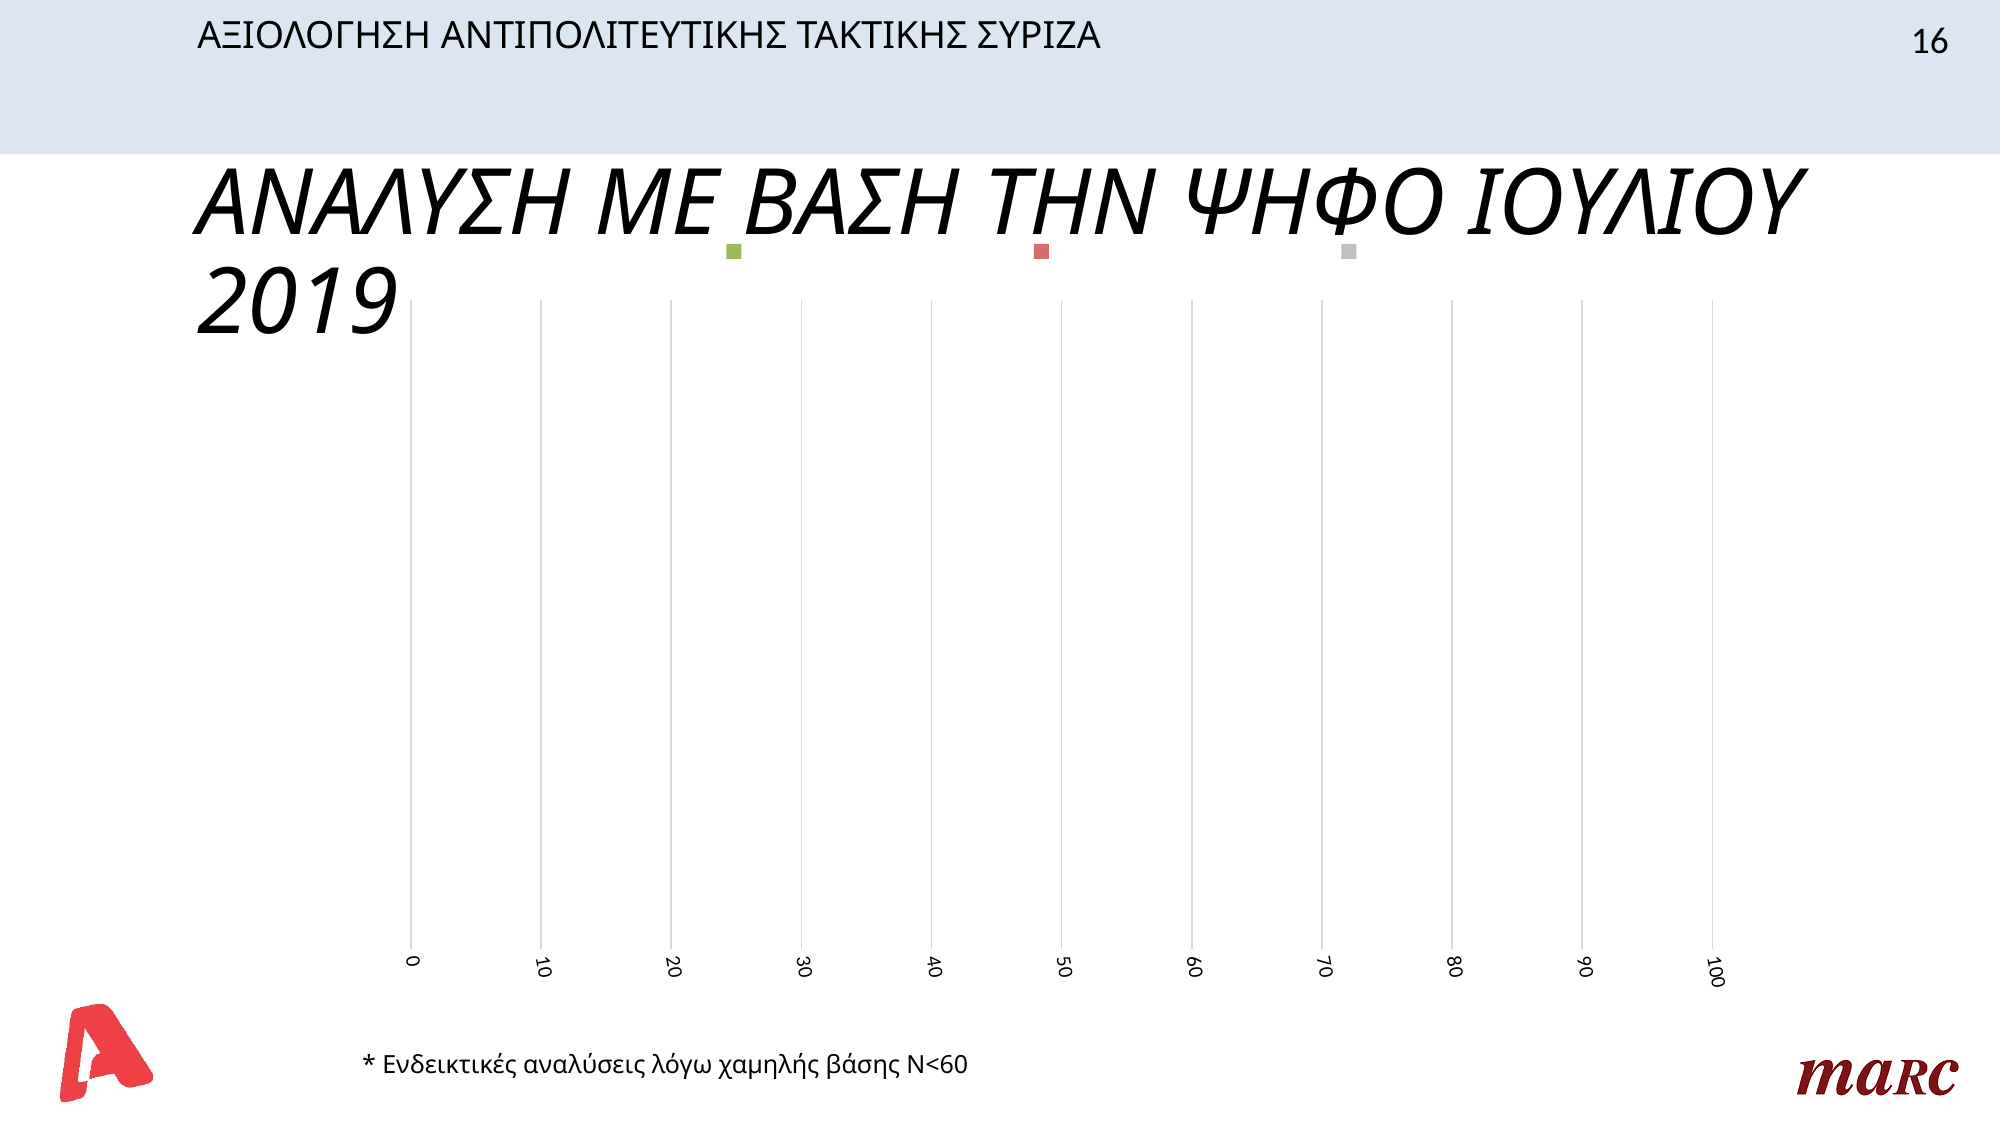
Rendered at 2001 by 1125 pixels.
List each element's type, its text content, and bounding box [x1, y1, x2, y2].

chart [81, 192, 1823, 1041]
picture [0, 978, 201, 1121]
title ΑΞΙΟΛΟΓΗΣΗ ΑΝΤΙΠΟΛΙΤΕΥΤΙΚΗΣ ΤΑΚΤΙΚΗΣ ΣΥΡΙΖΑ ΑΝΑΛΥΣΗ ΜΕ ΒΑΣΗ ΤΗΝ ΨΗΦΟ ΙΟΥΛΙΟΥ 2019 [137, 9, 1863, 142]
text_box * Ενδεικτικές αναλύσεις λόγω χαμηλής βάσης Ν<60 [347, 1041, 1091, 1086]
slide_number <αριθμός> [1863, 9, 1998, 142]
picture [1784, 1049, 1972, 1103]
